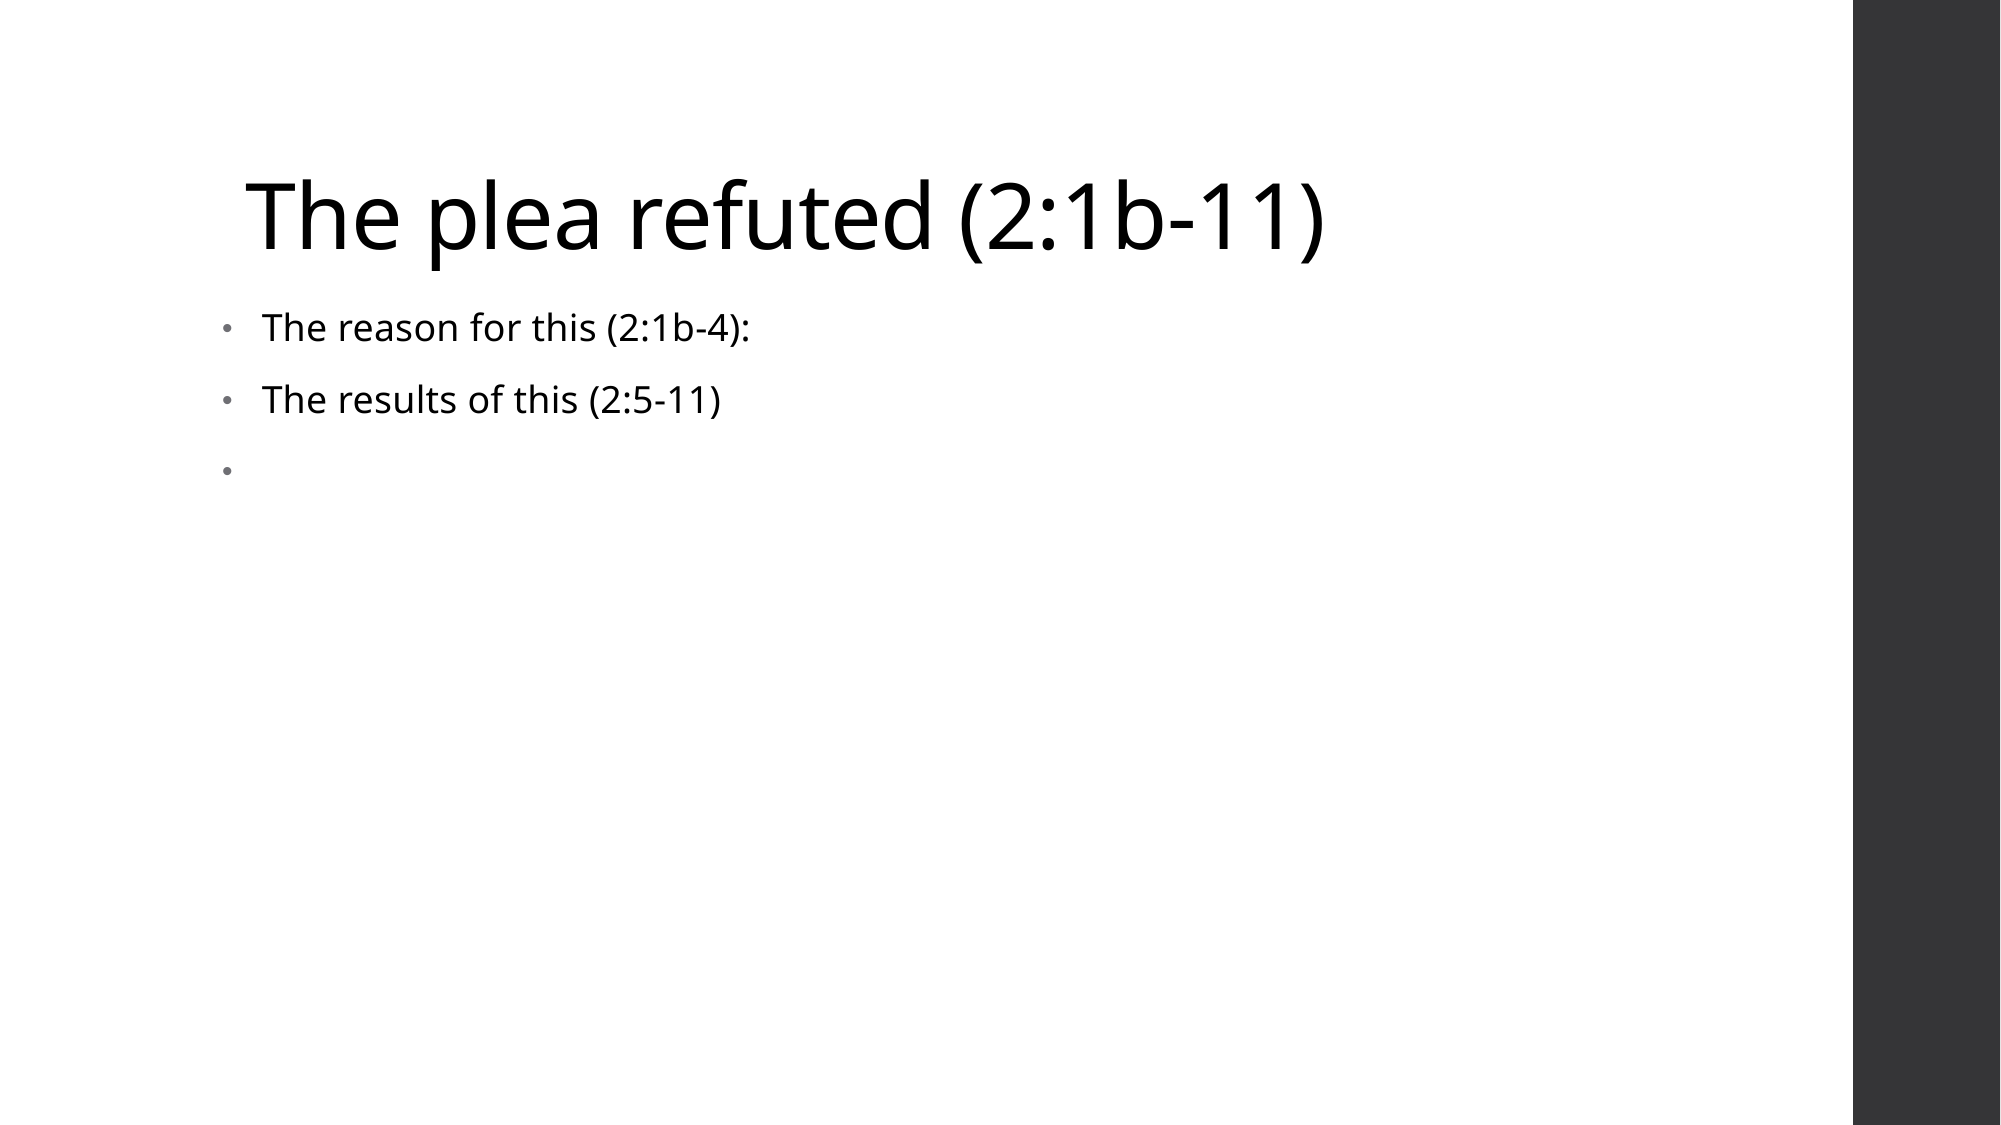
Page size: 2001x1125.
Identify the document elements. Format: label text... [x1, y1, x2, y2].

title The plea refuted (2:1b-11) [206, 60, 1797, 278]
list The reason for this (2:1b-4): The results of this (2:5-11) [206, 299, 1617, 1014]
